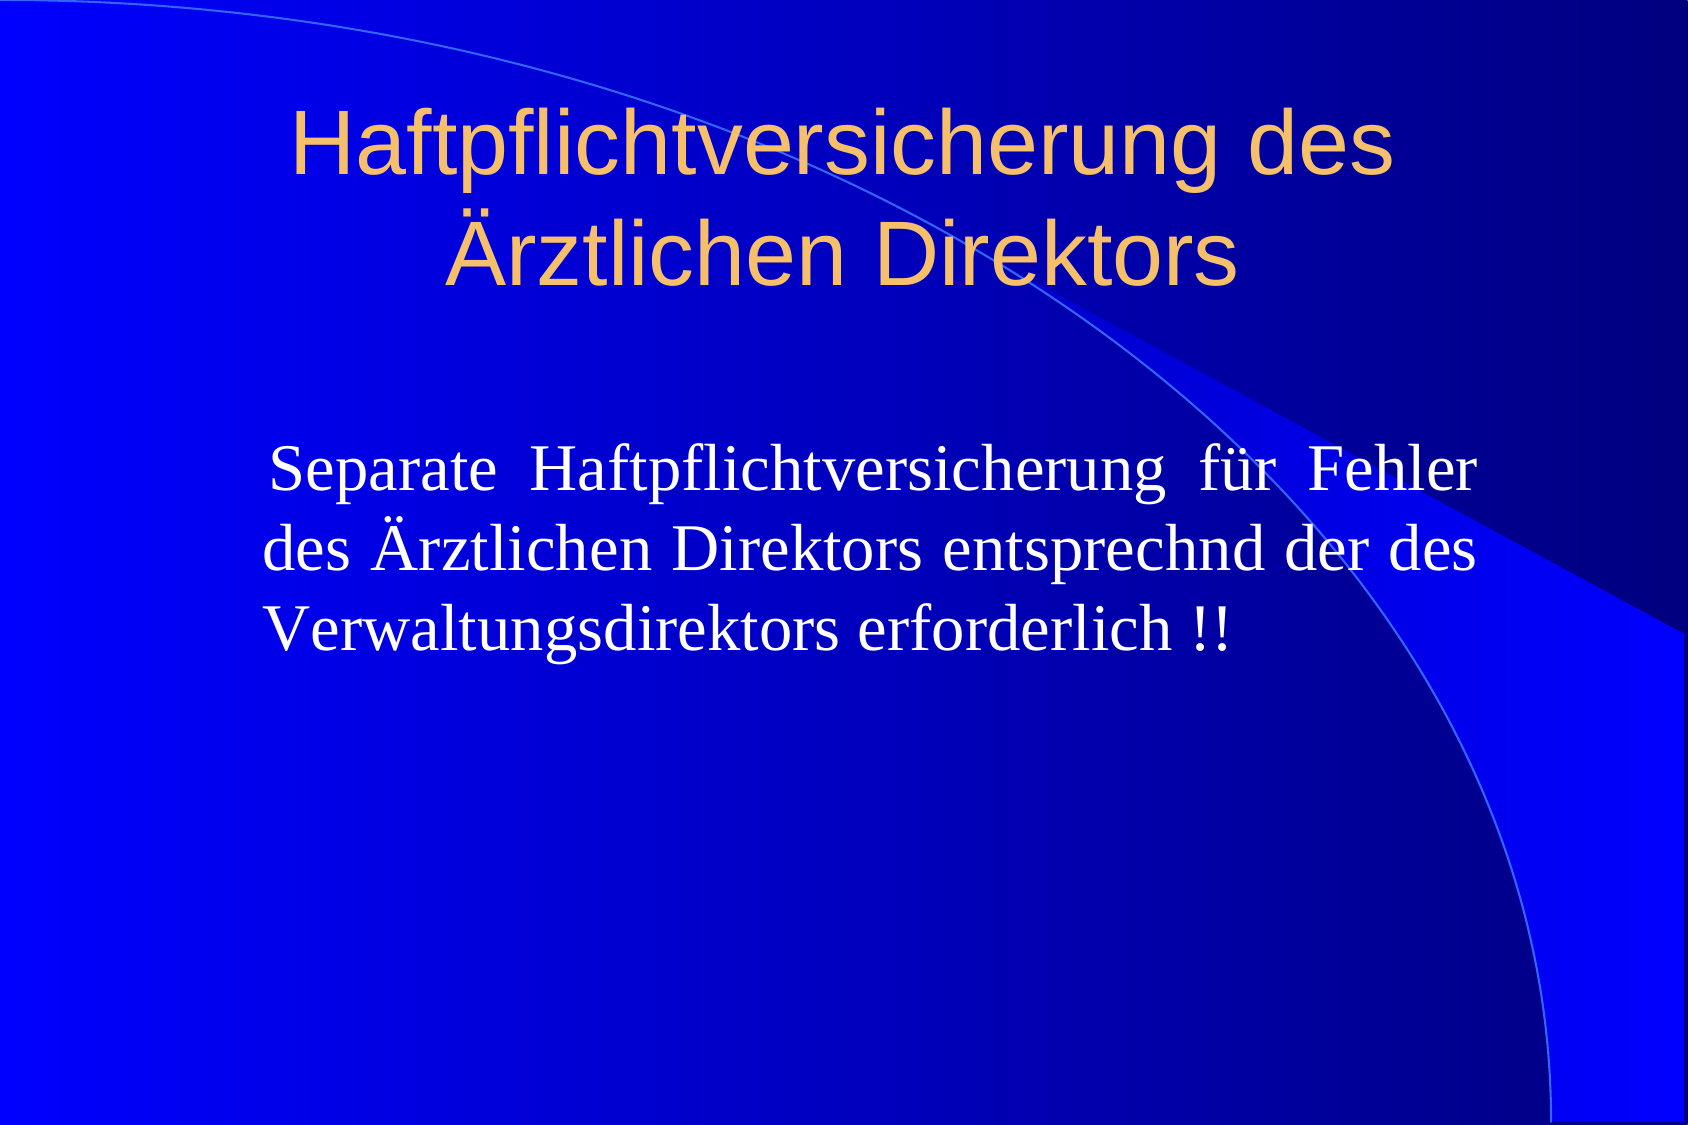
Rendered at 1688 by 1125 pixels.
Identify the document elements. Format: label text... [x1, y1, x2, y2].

title Haftpflichtversicherung des Ärztlichen Direktors [206, 76, 1481, 311]
subtitle Separate Haftpflichtversicherung für Fehler des Ärztlichen Direktors entsprechnd der des Verwaltungsdirektors erforderlich !! [206, 324, 1481, 999]
